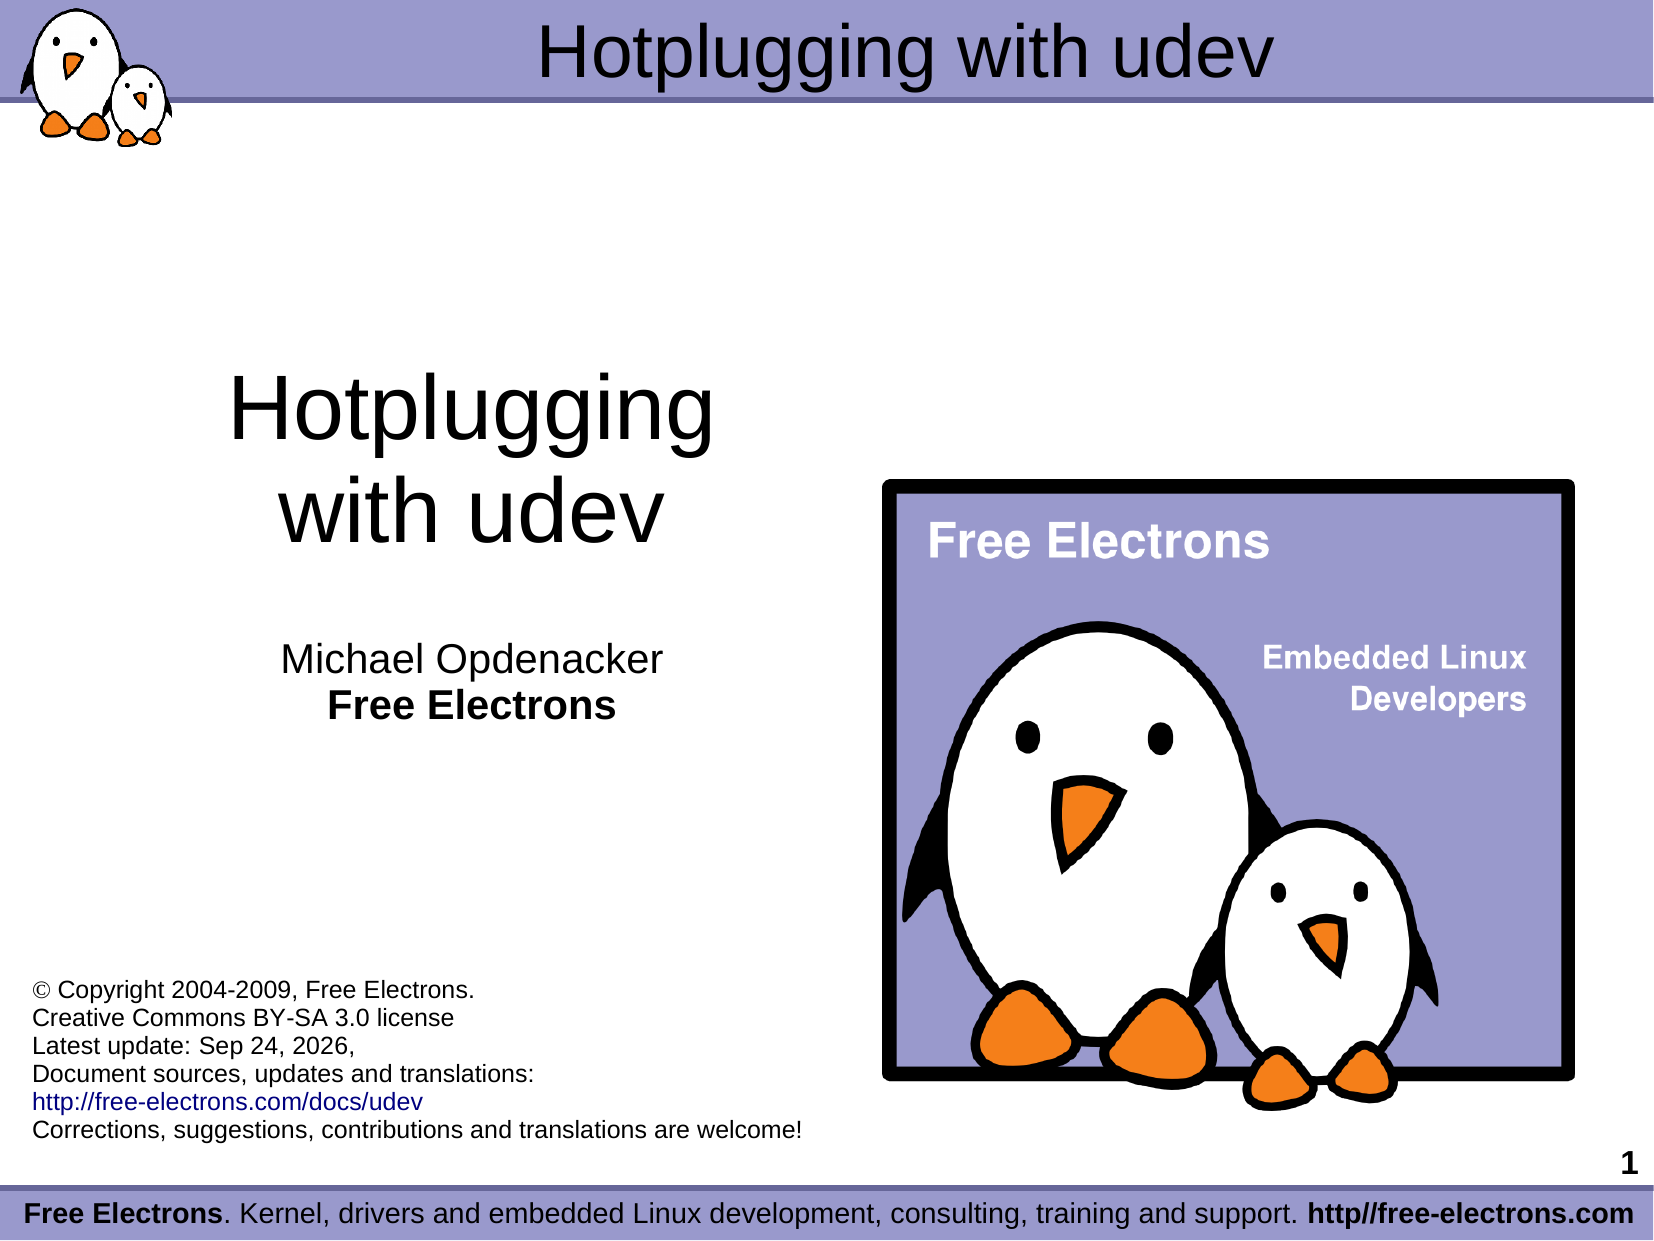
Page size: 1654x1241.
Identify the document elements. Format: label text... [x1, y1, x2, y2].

picture [20, 8, 172, 147]
subtitle Hotplugging with udev Michael Opdenacker Free Electrons [87, 184, 840, 901]
title Hotplugging with udev [161, 4, 1651, 98]
list © Copyright 2004-2009, Free Electrons. Creative Commons BY-SA 3.0 license Latest update: Aug 15, 2017, Document sources, updates and translations: http://free-electrons.com/docs/udev Corrections, suggestions, contributions and translations are welcome! [32, 975, 830, 1163]
picture [882, 479, 1575, 1111]
